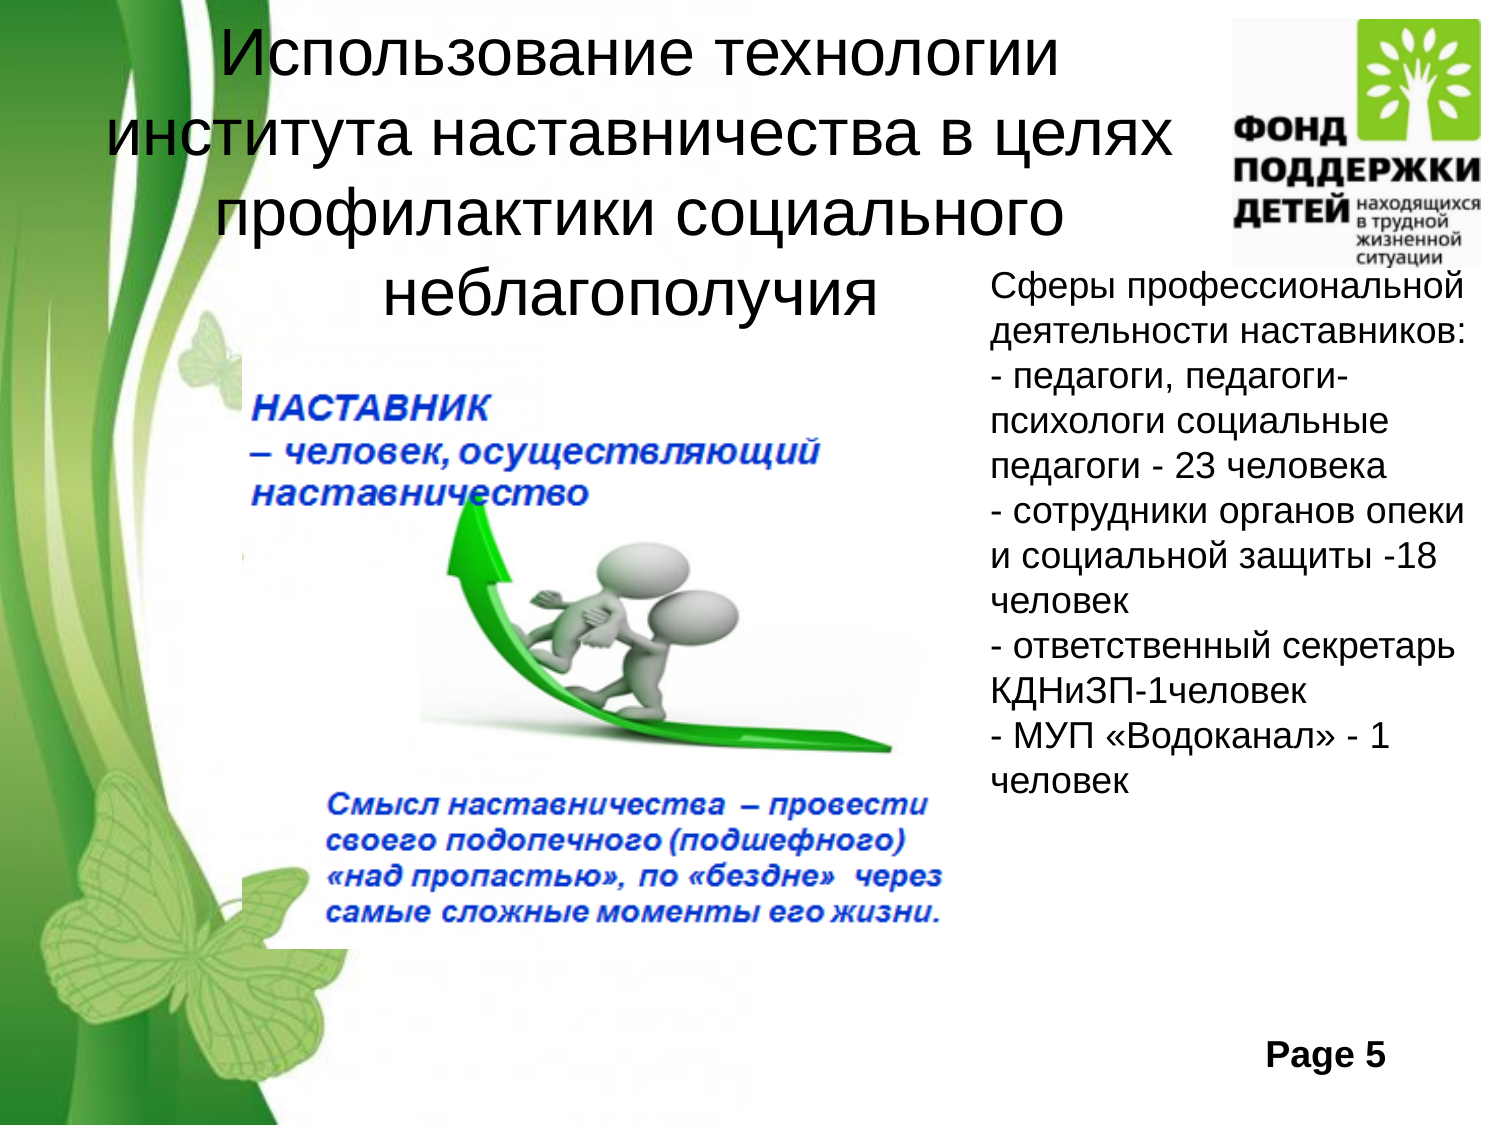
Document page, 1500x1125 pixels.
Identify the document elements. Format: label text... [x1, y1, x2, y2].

text_box Сферы профессиональной деятельности наставников: - педагоги, педагоги-психологи социальные педагоги - 23 человека - сотрудники органов опеки и социальной защиты -18 человек - ответственный секретарь КДНиЗП-1человек - МУП «Водоканал» - 1 человек [975, 253, 1500, 809]
title Использование технологии института наставничества в целях профилактики социального неблагополучия [88, 1, 1193, 259]
picture [0, 0, 1500, 1125]
